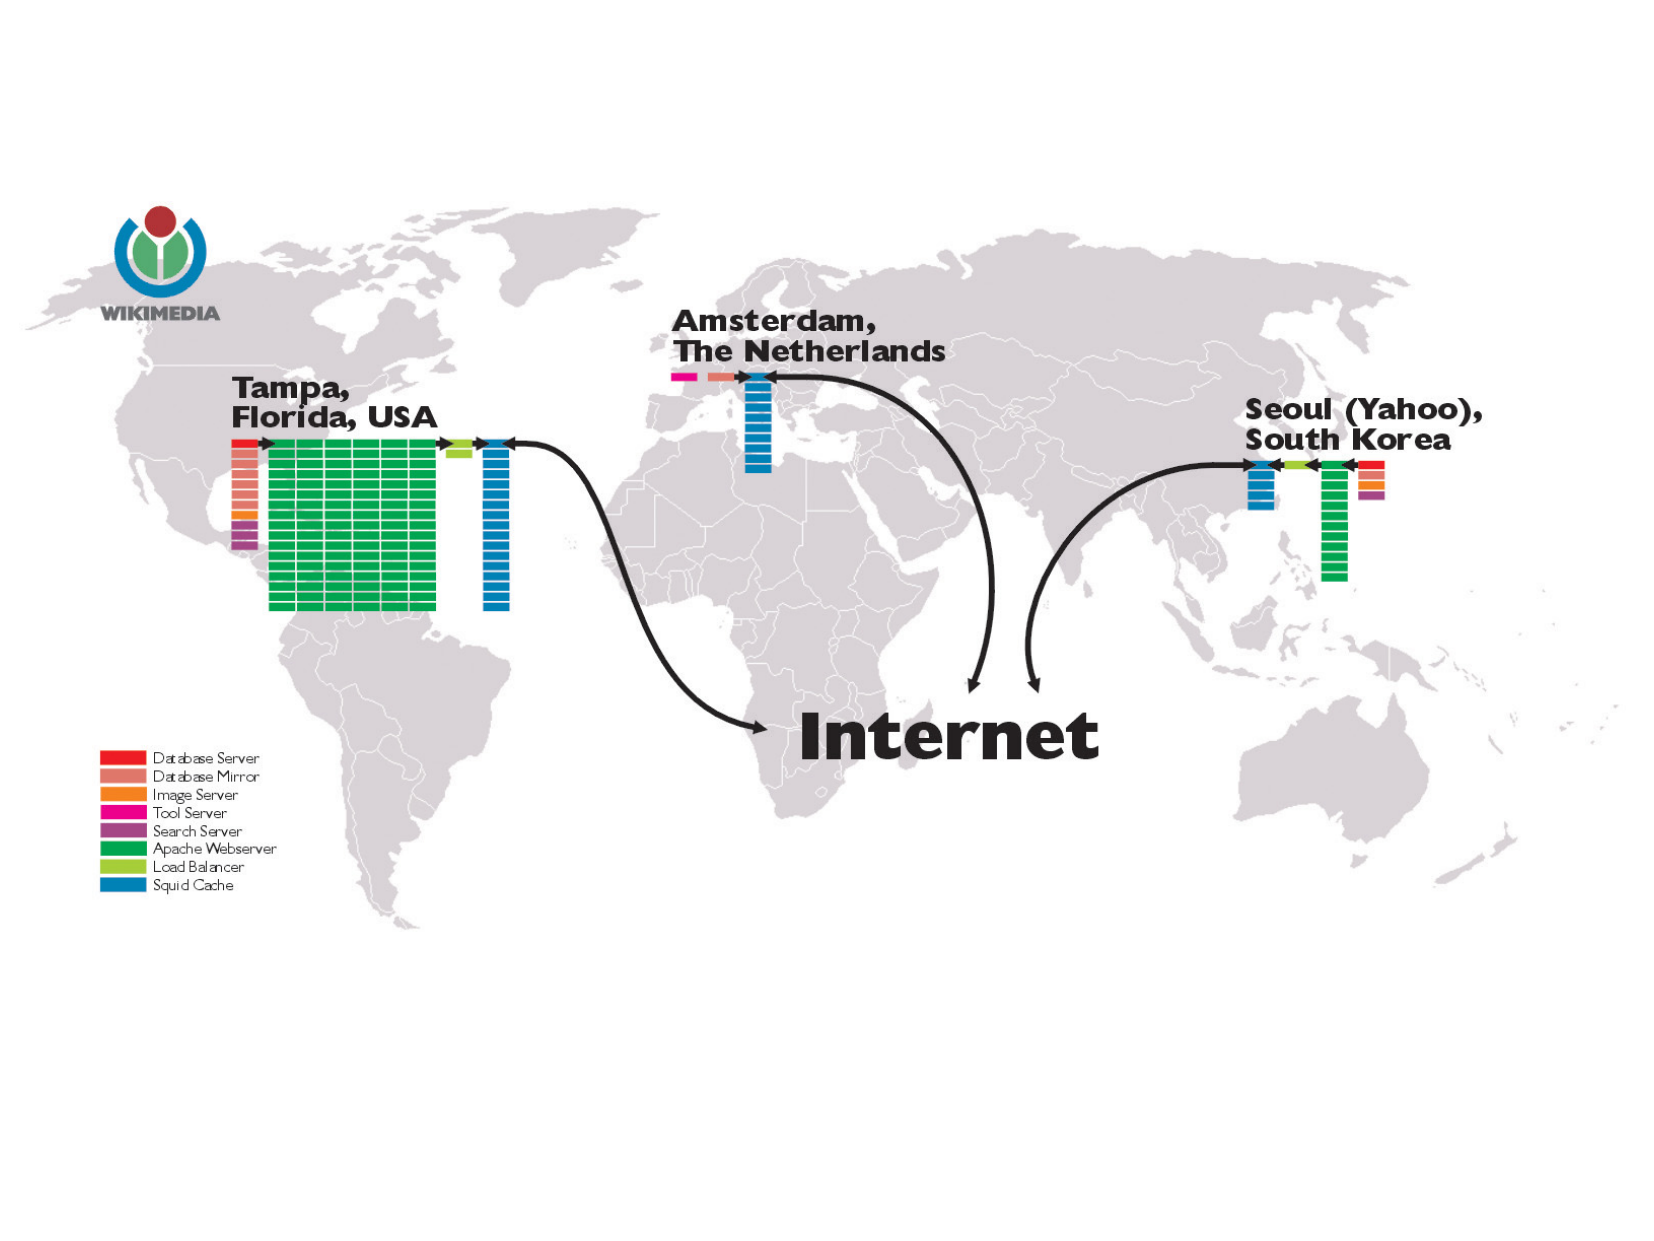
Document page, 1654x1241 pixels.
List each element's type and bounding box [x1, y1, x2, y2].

picture [11, 193, 1634, 944]
